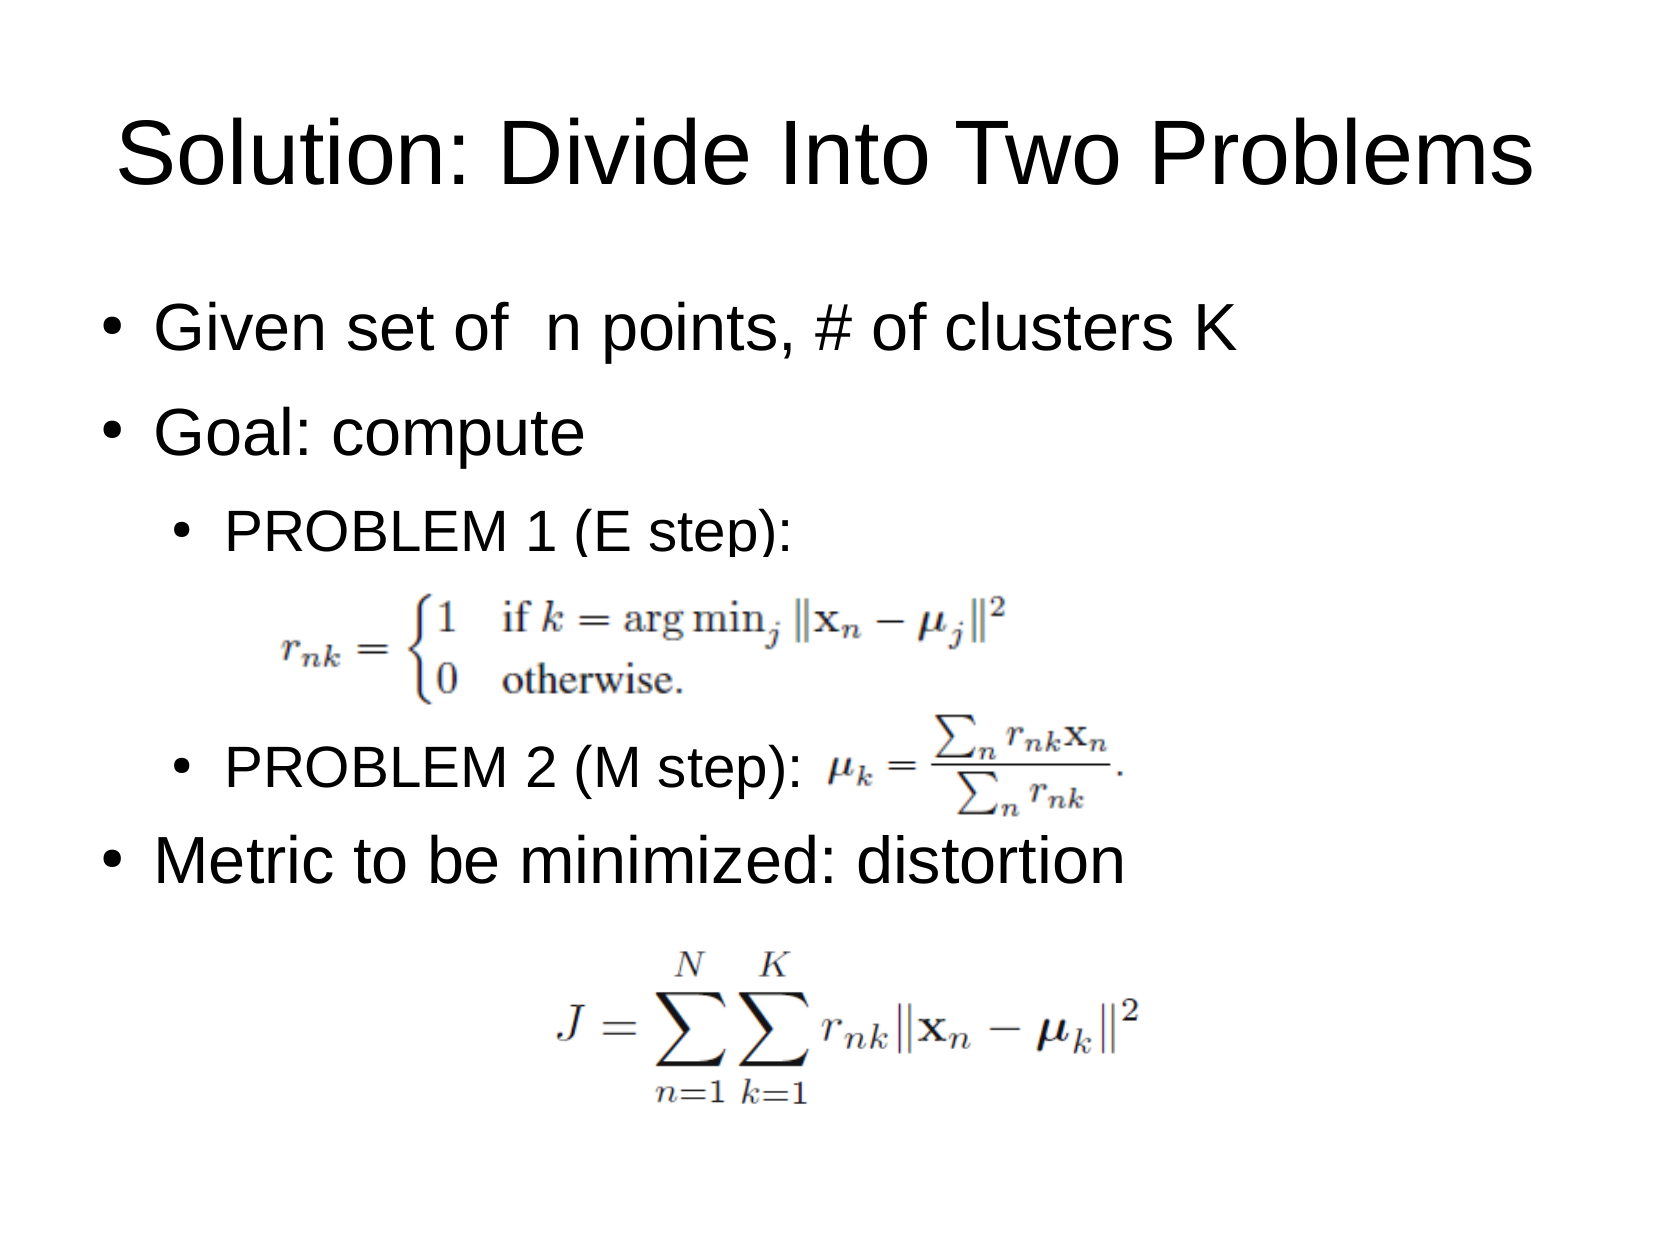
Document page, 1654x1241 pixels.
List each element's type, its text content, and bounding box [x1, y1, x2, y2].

picture [246, 557, 1149, 835]
picture [525, 914, 1173, 1126]
title Solution: Divide Into Two Problems [82, 49, 1571, 257]
list Given set of n points, # of clusters K Goal: compute PROBLEM 1 (E step): r_{nk} = 1 if point n in clusters k r_{nk} = 0 otherwise PROBLEM 2 (M step): Metric to be minimized: distortion [82, 290, 1571, 1109]
